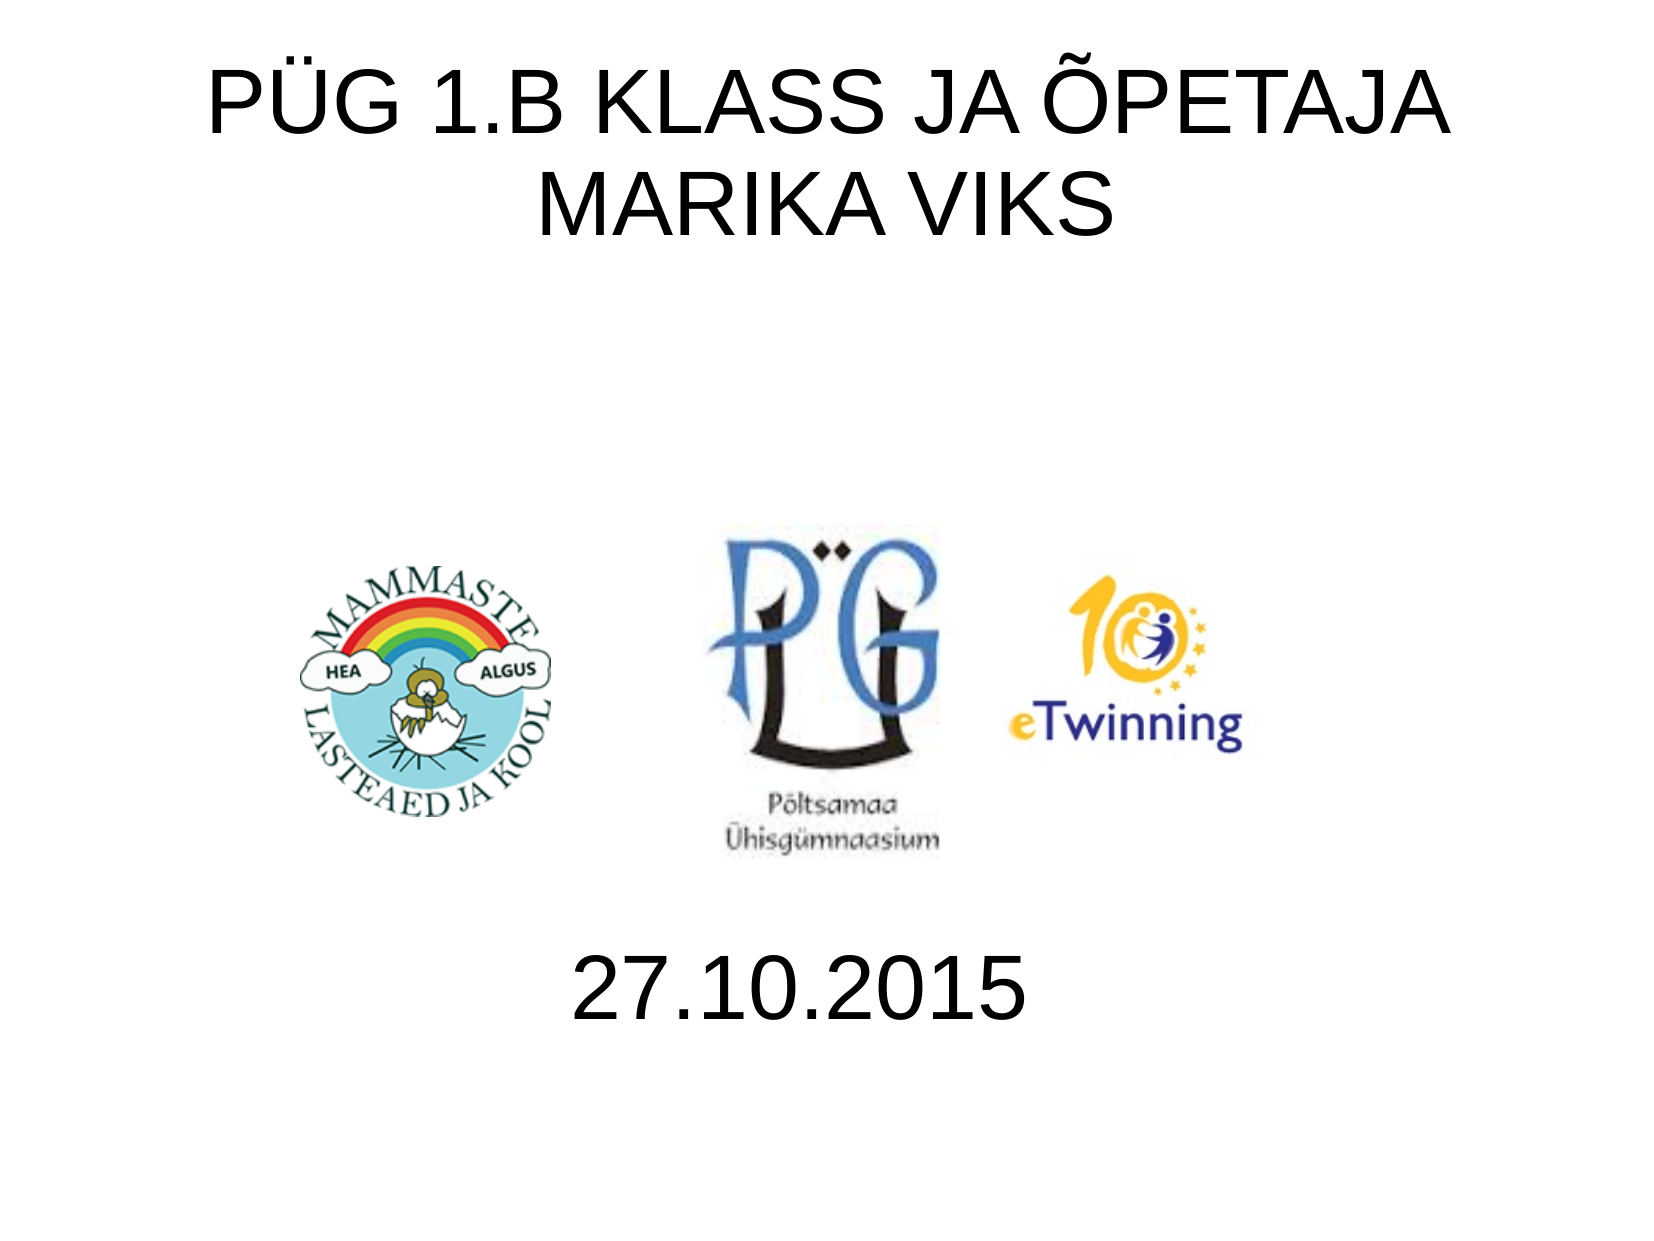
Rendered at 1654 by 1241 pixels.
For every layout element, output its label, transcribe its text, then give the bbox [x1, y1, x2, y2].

picture [625, 436, 1288, 934]
title PÜG 1.B KLASS JA ÕPETAJA MARIKA VIKS [82, 49, 1571, 257]
picture [300, 566, 551, 817]
text_box 27.10.2015 [555, 936, 1044, 1040]
